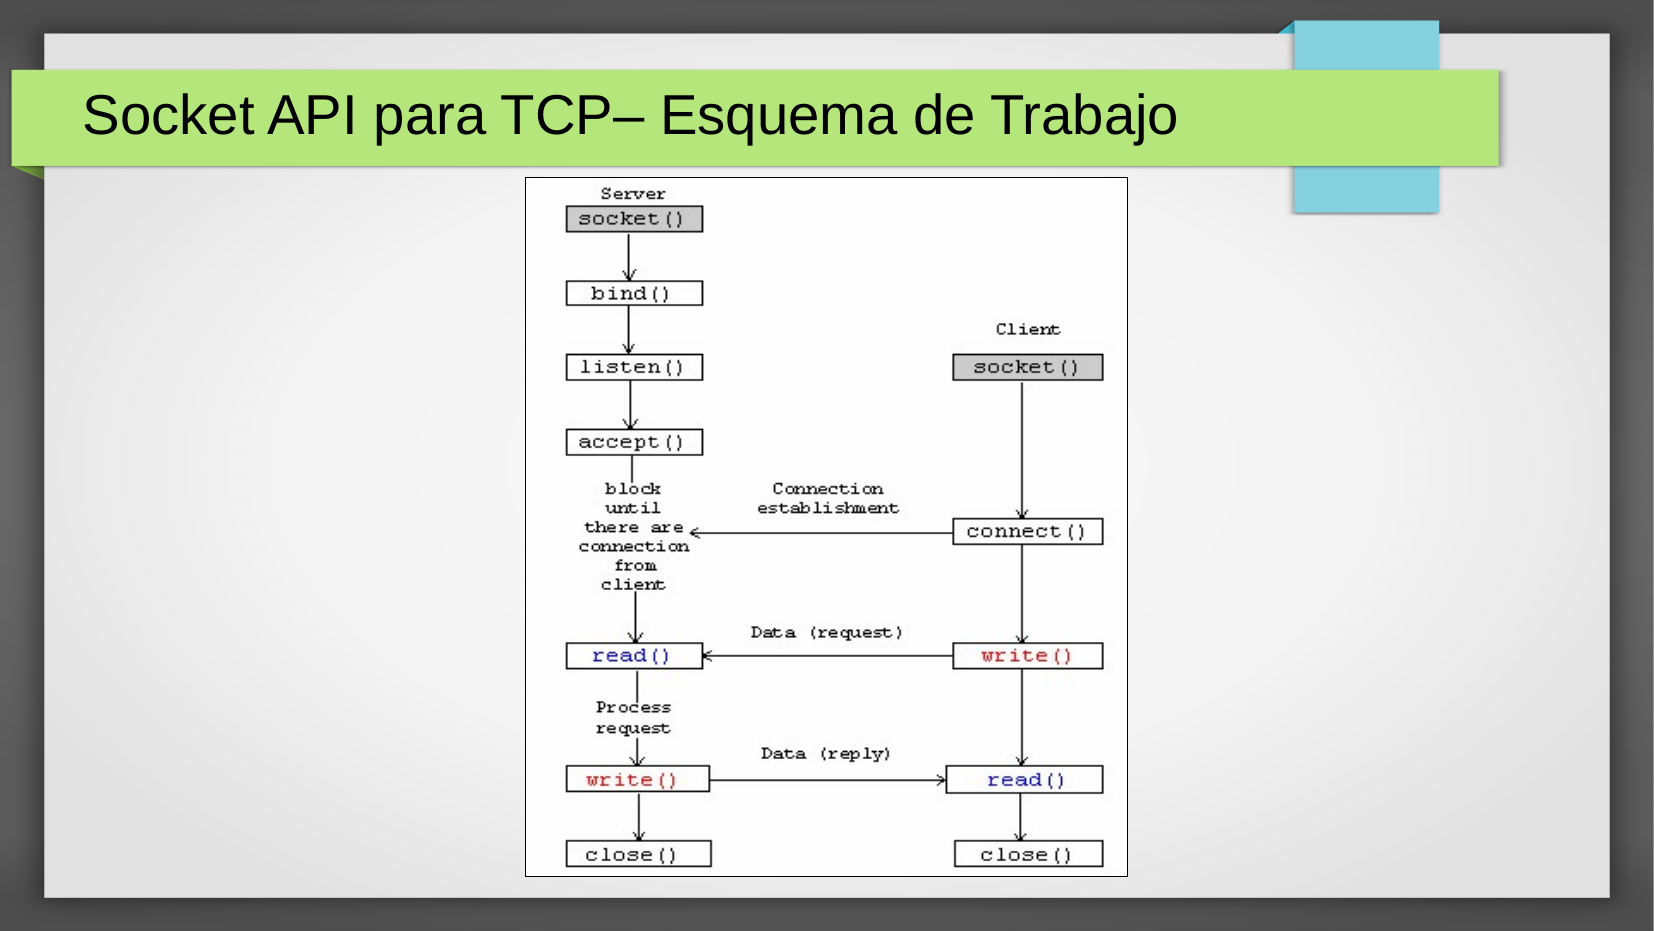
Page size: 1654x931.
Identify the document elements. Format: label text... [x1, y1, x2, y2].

picture [0, 0, 1654, 931]
title Socket API para TCP– Esquema de Trabajo [82, 70, 1264, 160]
